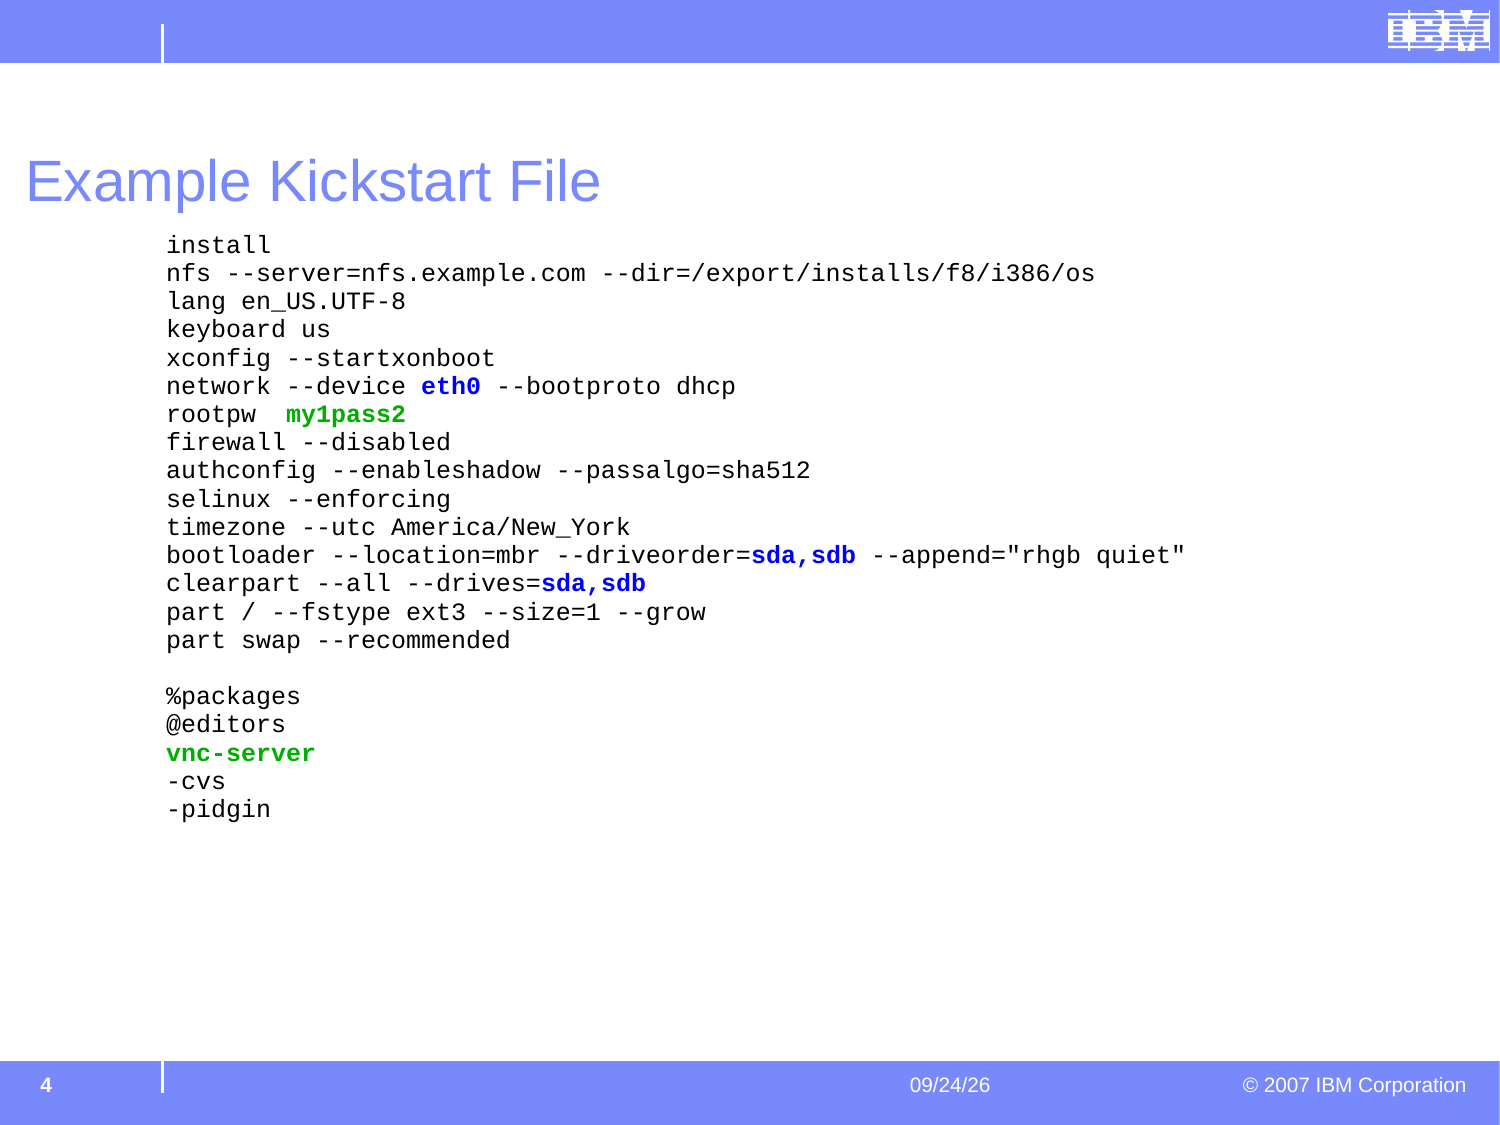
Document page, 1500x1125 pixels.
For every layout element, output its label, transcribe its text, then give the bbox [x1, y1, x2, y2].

title Example Kickstart File [25, 150, 1378, 218]
text_box install nfs --server=nfs.example.com --dir=/export/installs/f8/i386/os lang en_US.UTF-8 keyboard us xconfig --startxonboot network --device eth0 --bootproto dhcp rootpw my1pass2 firewall --disabled authconfig --enableshadow --passalgo=sha512 selinux --enforcing timezone --utc America/New_York bootloader --location=mbr --driveorder=sda,sdb --append="rhgb quiet" clearpart --all --drives=sda,sdb part / --fstype ext3 --size=1 --grow part swap --recommended %packages @editors vnc-server -cvs -pidgin [151, 224, 1351, 1013]
